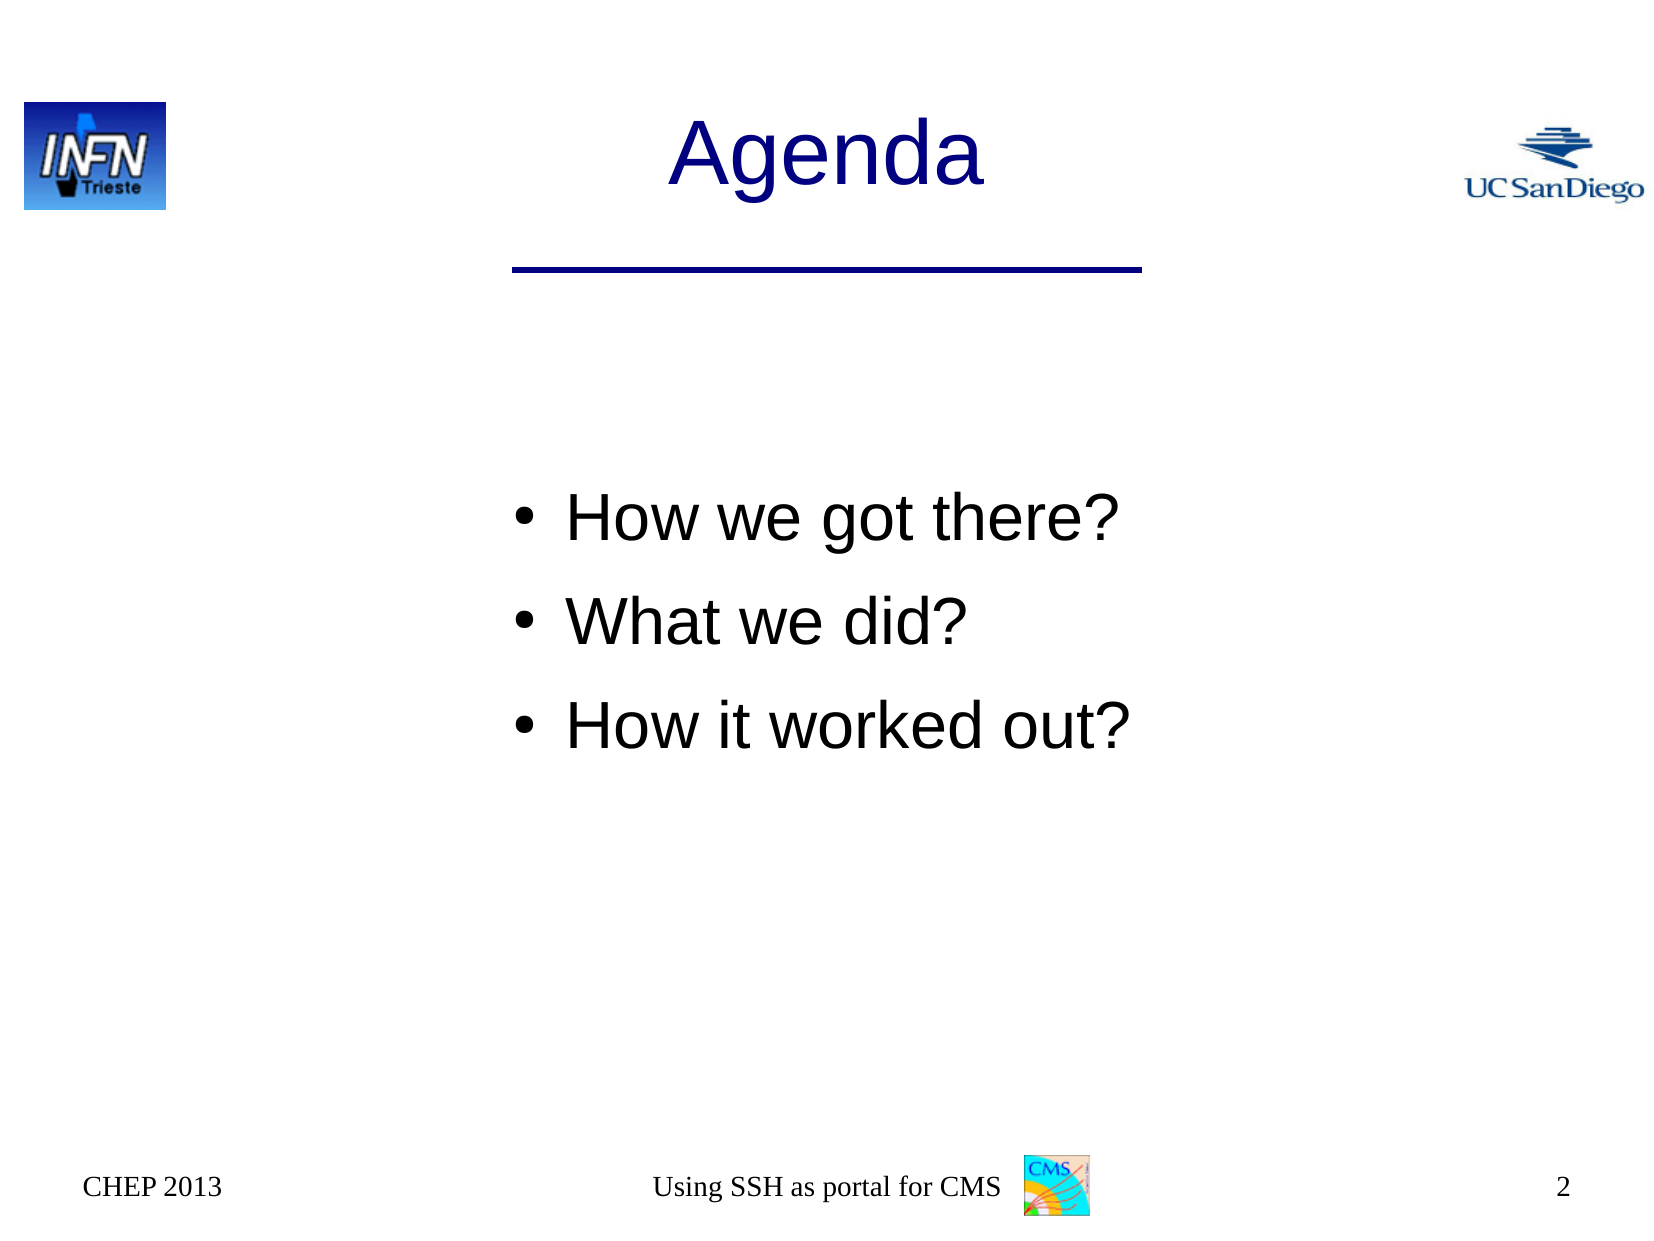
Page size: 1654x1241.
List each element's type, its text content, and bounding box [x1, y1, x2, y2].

picture [1571, 89, 1654, 240]
list How we got there? What we did? How it worked out? [495, 480, 1613, 1126]
title Agenda [82, 49, 1571, 257]
picture [24, 102, 82, 210]
picture [1024, 1155, 1090, 1216]
